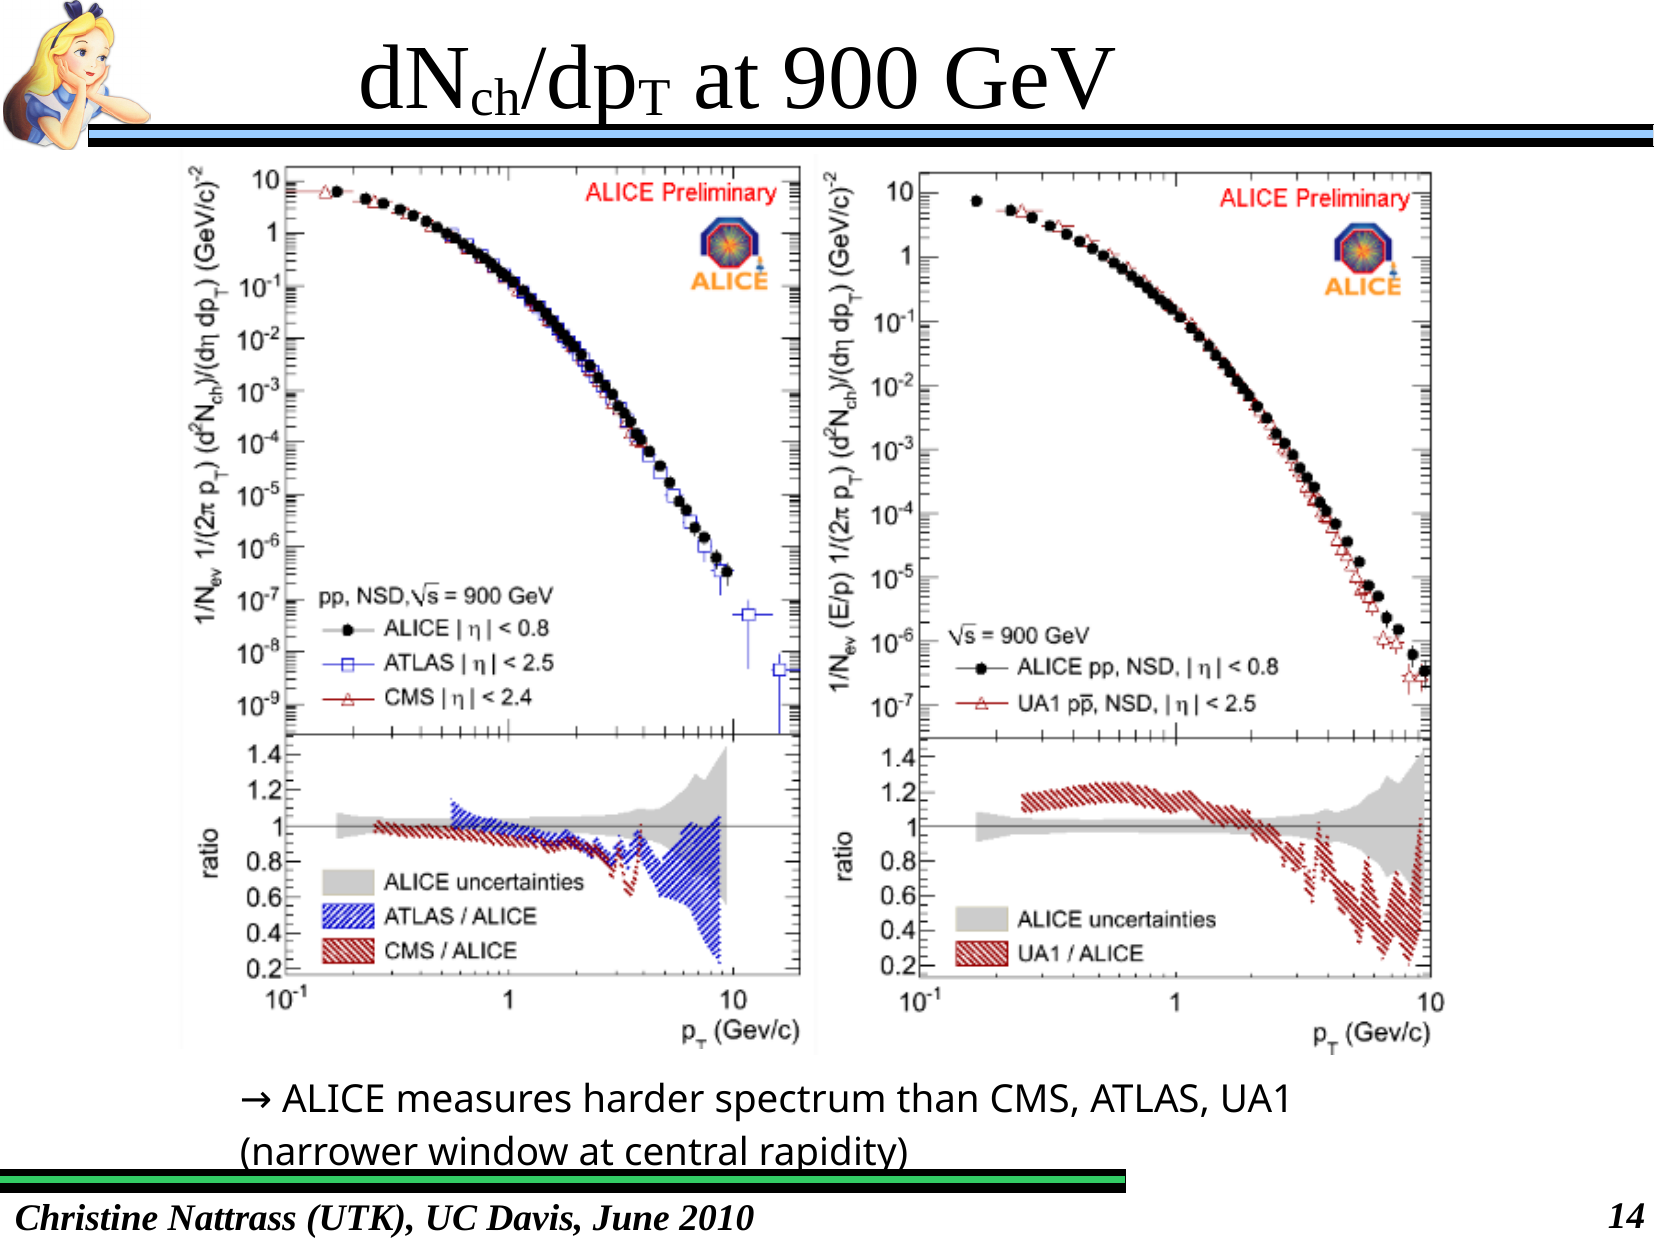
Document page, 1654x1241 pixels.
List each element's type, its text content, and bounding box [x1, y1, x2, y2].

picture [3, 0, 151, 11]
picture [3, 143, 151, 150]
picture [161, 148, 1456, 1055]
title dNch/dpT at 900 GeV [0, 11, 1482, 143]
text_box → ALICE measures harder spectrum than CMS, ATLAS, UA1 (narrower window at central rapidity) [225, 1063, 1395, 1169]
